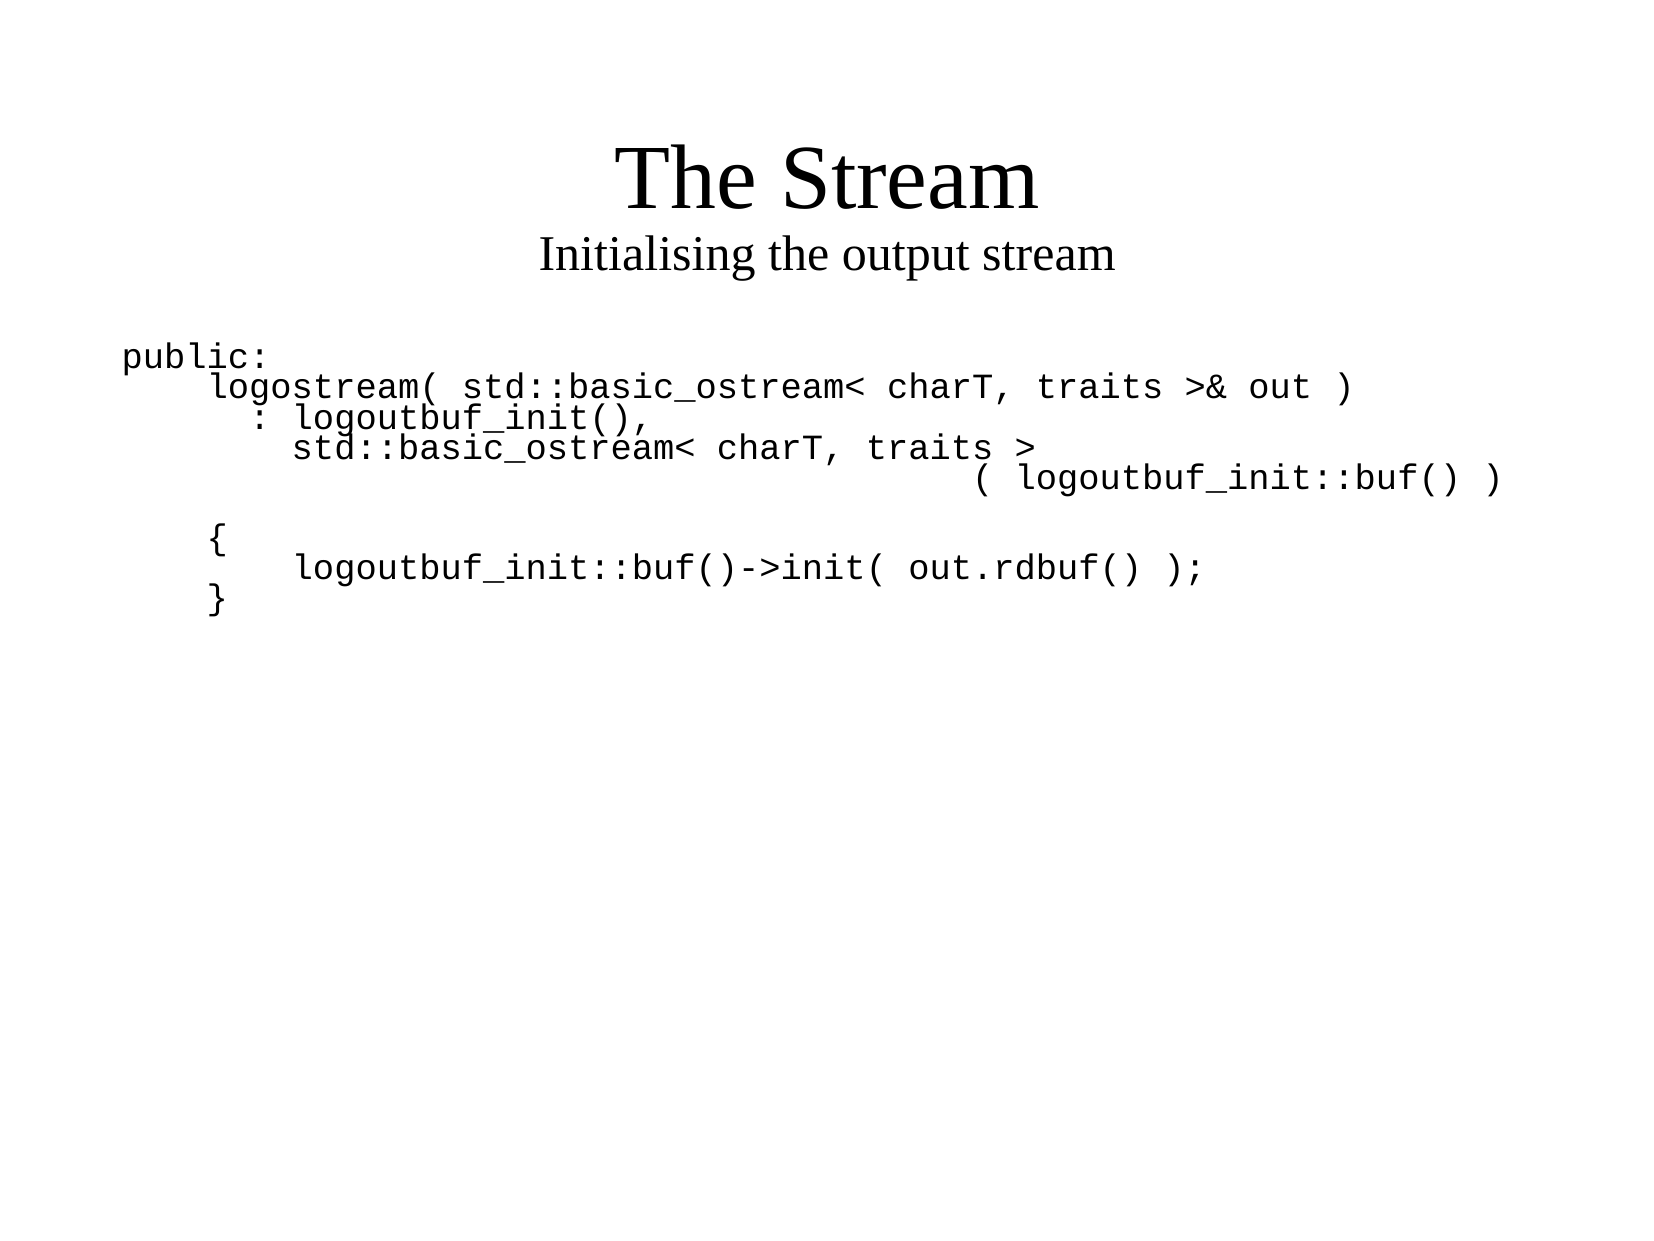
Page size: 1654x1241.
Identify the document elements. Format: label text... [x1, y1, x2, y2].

list public: logostream( std::basic_ostream< charT, traits >& out ) : logoutbuf_init(), std::basic_ostream< charT, traits > ( logoutbuf_init::buf() ) { logoutbuf_init::buf()->init( out.rdbuf() ); } [121, 344, 1534, 1126]
title The Stream Initialising the output stream [121, 102, 1534, 310]
